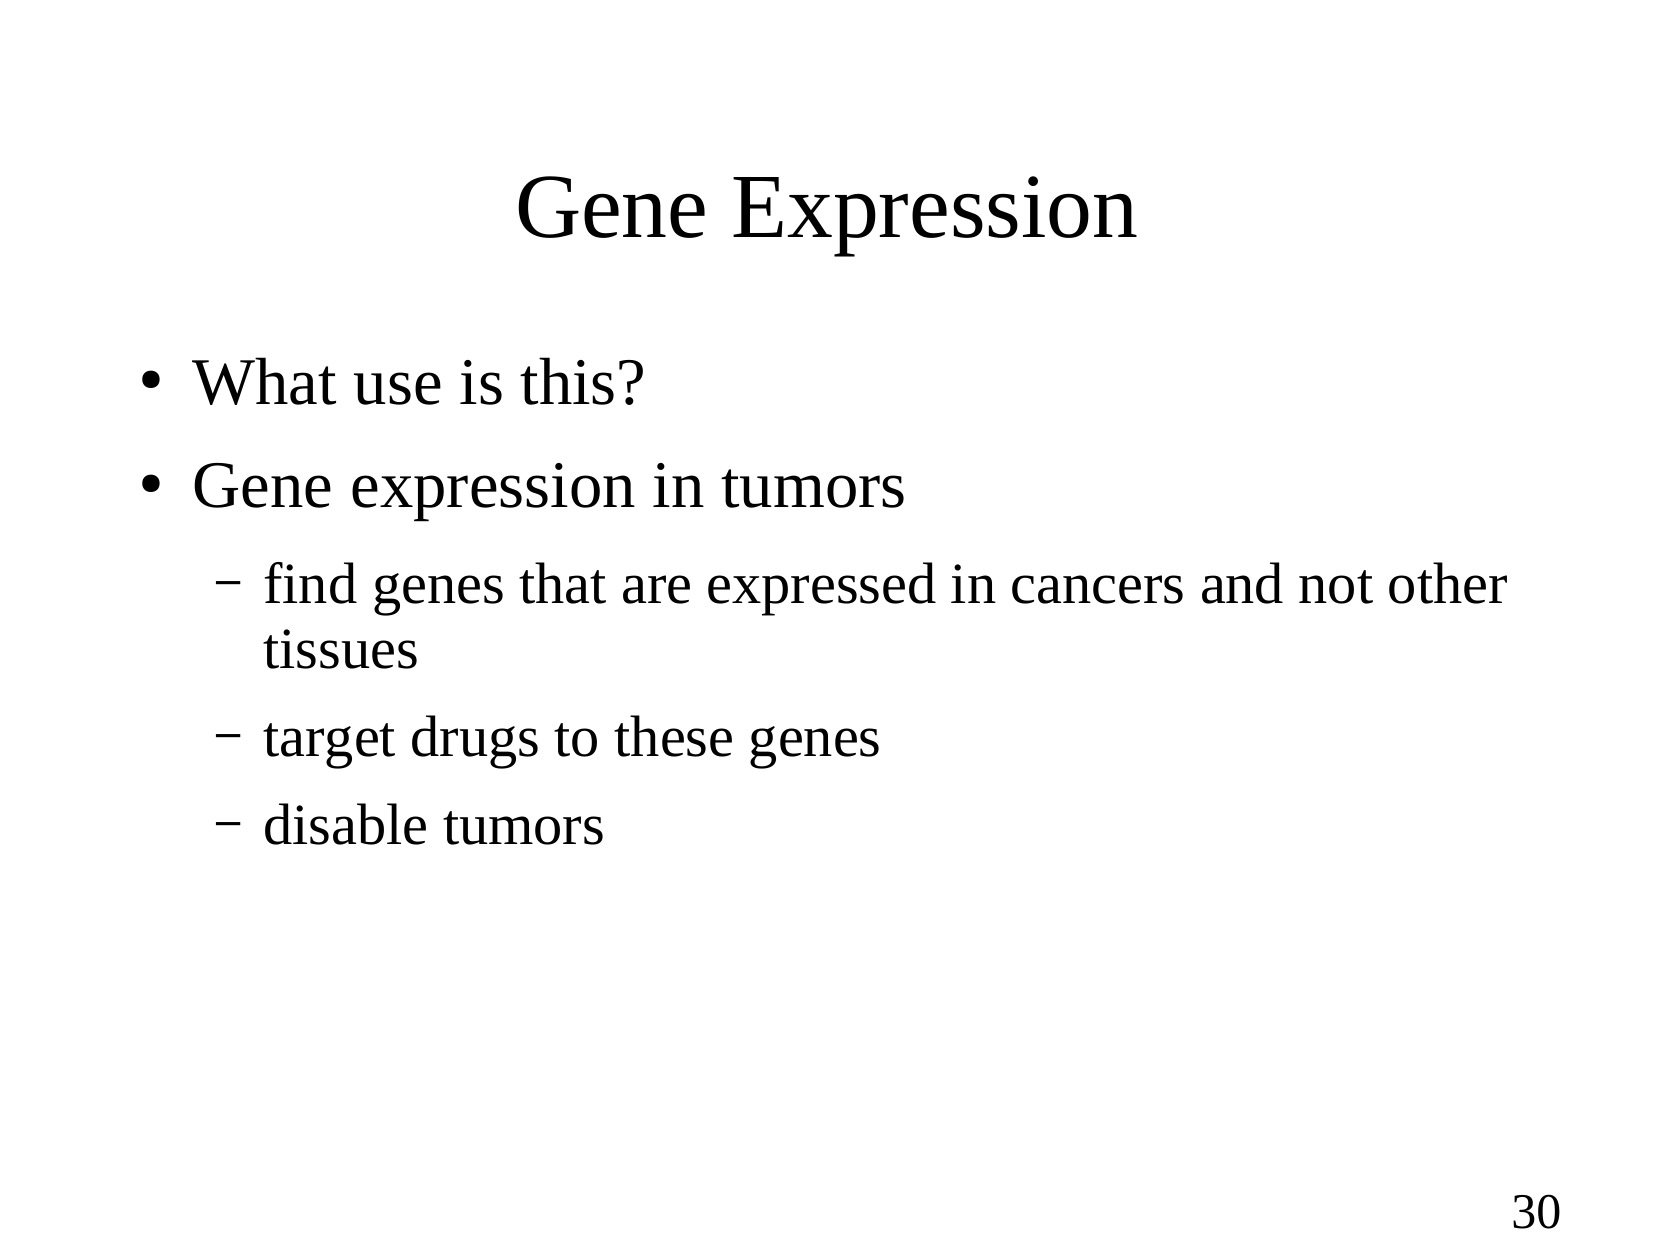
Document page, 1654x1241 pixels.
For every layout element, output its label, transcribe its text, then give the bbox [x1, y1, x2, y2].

list What use is this? Gene expression in tumors find genes that are expressed in cancers and not other tissues target drugs to these genes disable tumors [121, 344, 1534, 1127]
text_box <number> [1511, 1183, 1654, 1241]
title Gene Expression [121, 102, 1534, 311]
